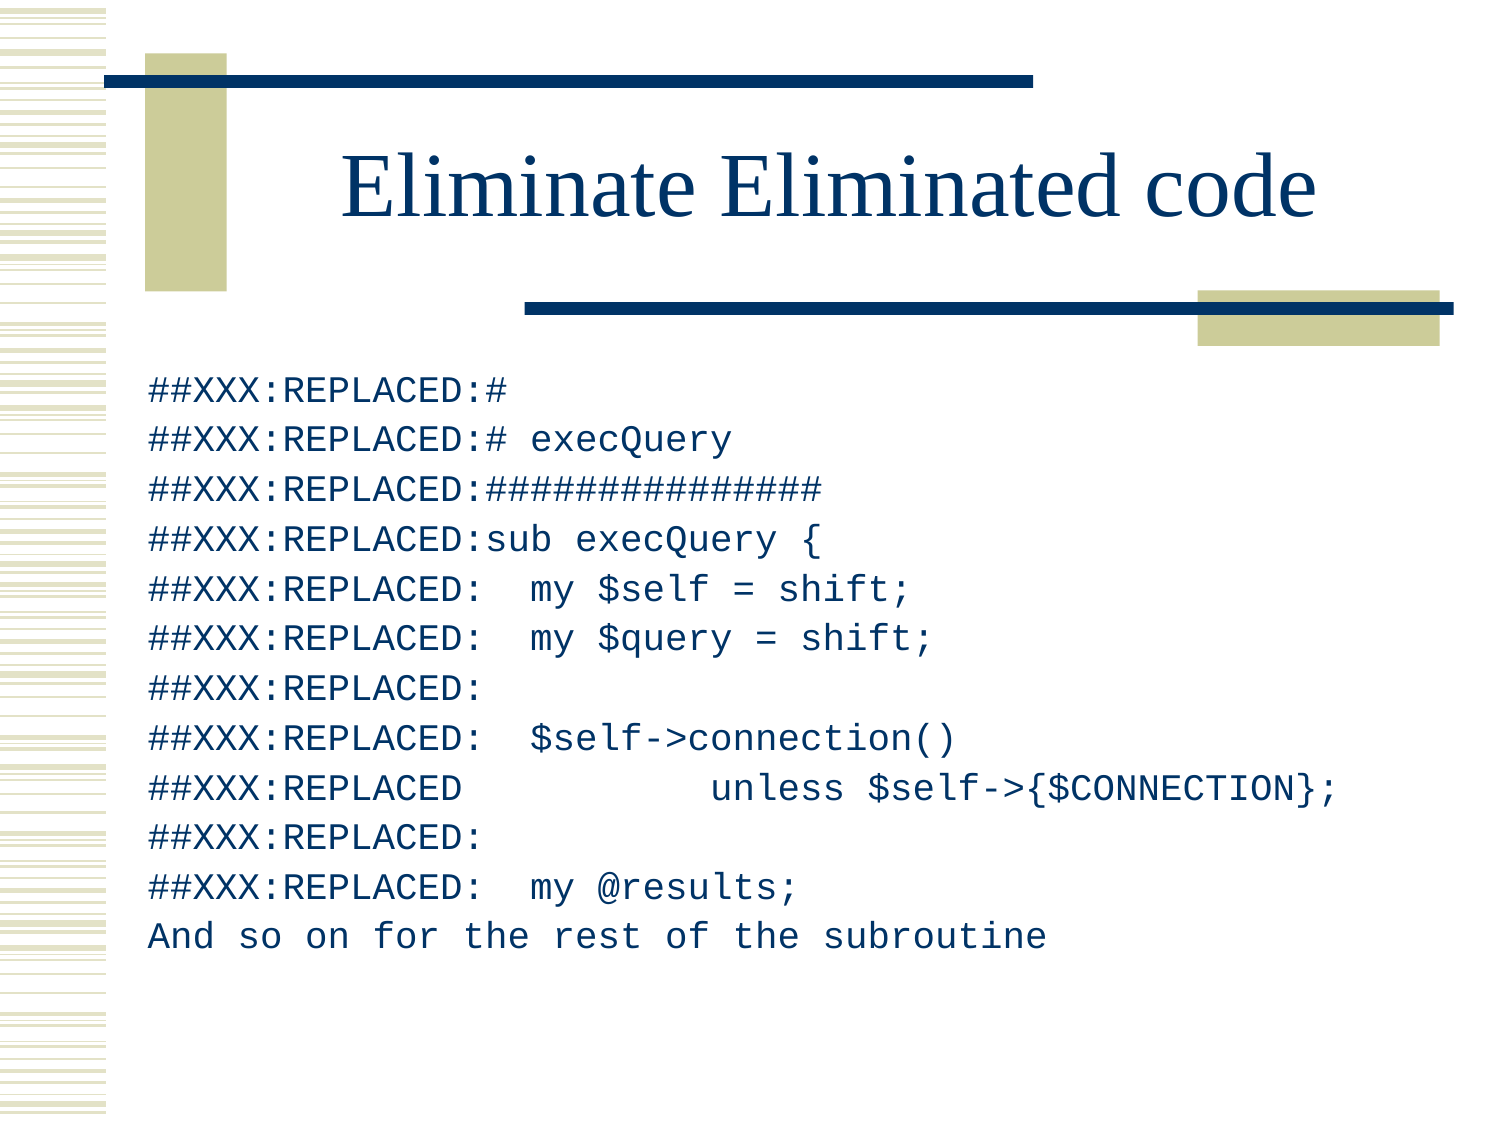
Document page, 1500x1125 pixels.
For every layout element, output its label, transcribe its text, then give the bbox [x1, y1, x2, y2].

list ##XXX:REPLACED:# ##XXX:REPLACED:# execQuery ##XXX:REPLACED:############### ##XXX:REPLACED:sub execQuery { ##XXX:REPLACED: my $self = shift; ##XXX:REPLACED: my $query = shift; ##XXX:REPLACED: ##XXX:REPLACED: $self->connection() ##XXX:REPLACED unless $self->{$CONNECTION}; ##XXX:REPLACED: ##XXX:REPLACED: my @results; And so on for the rest of the subroutine [132, 363, 1439, 1000]
title Eliminate Eliminated code [225, 99, 1436, 288]
